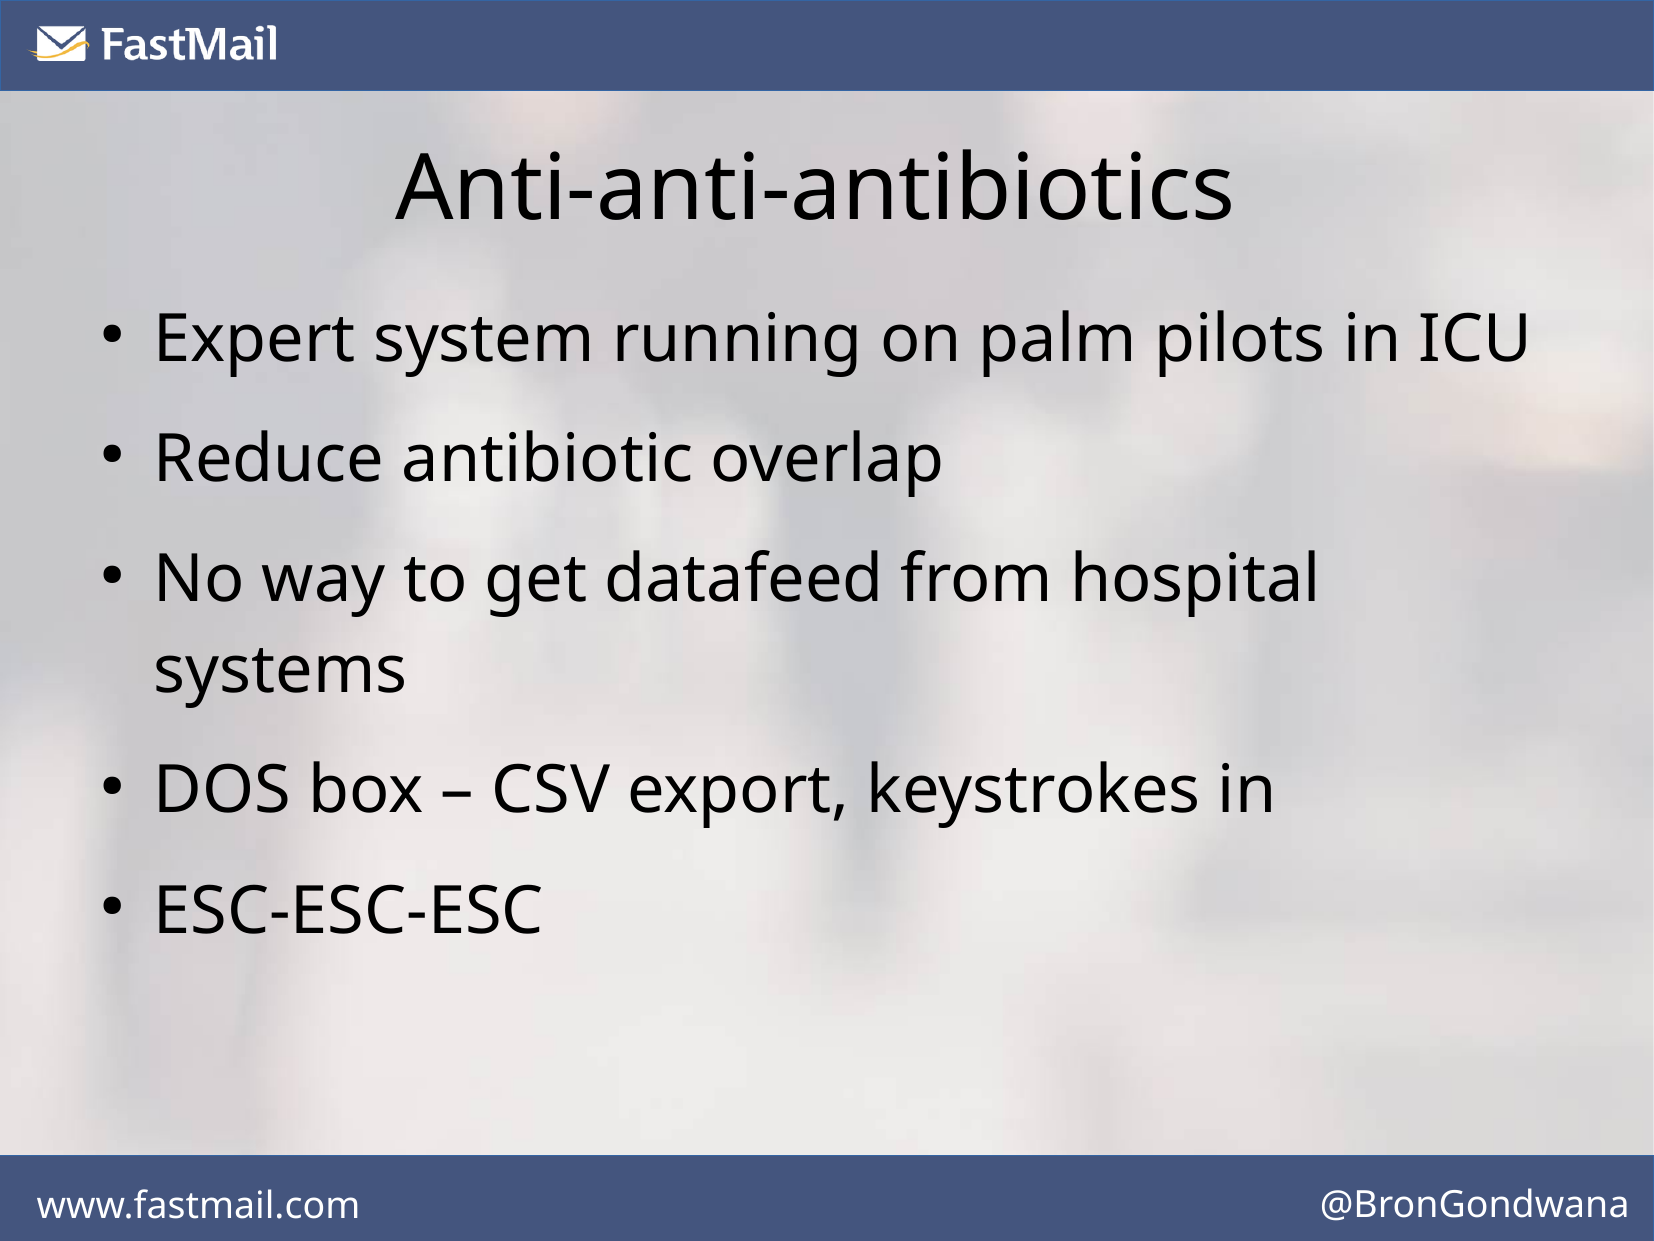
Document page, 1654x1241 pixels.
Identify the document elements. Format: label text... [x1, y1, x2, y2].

list Expert system running on palm pilots in ICU Reduce antibiotic overlap No way to get datafeed from hospital systems DOS box – CSV export, keystrokes in ESC-ESC-ESC [82, 290, 1571, 1010]
picture [0, 91, 1654, 1155]
picture [26, 8, 302, 78]
title Anti-anti-antibiotics [71, 101, 1561, 267]
